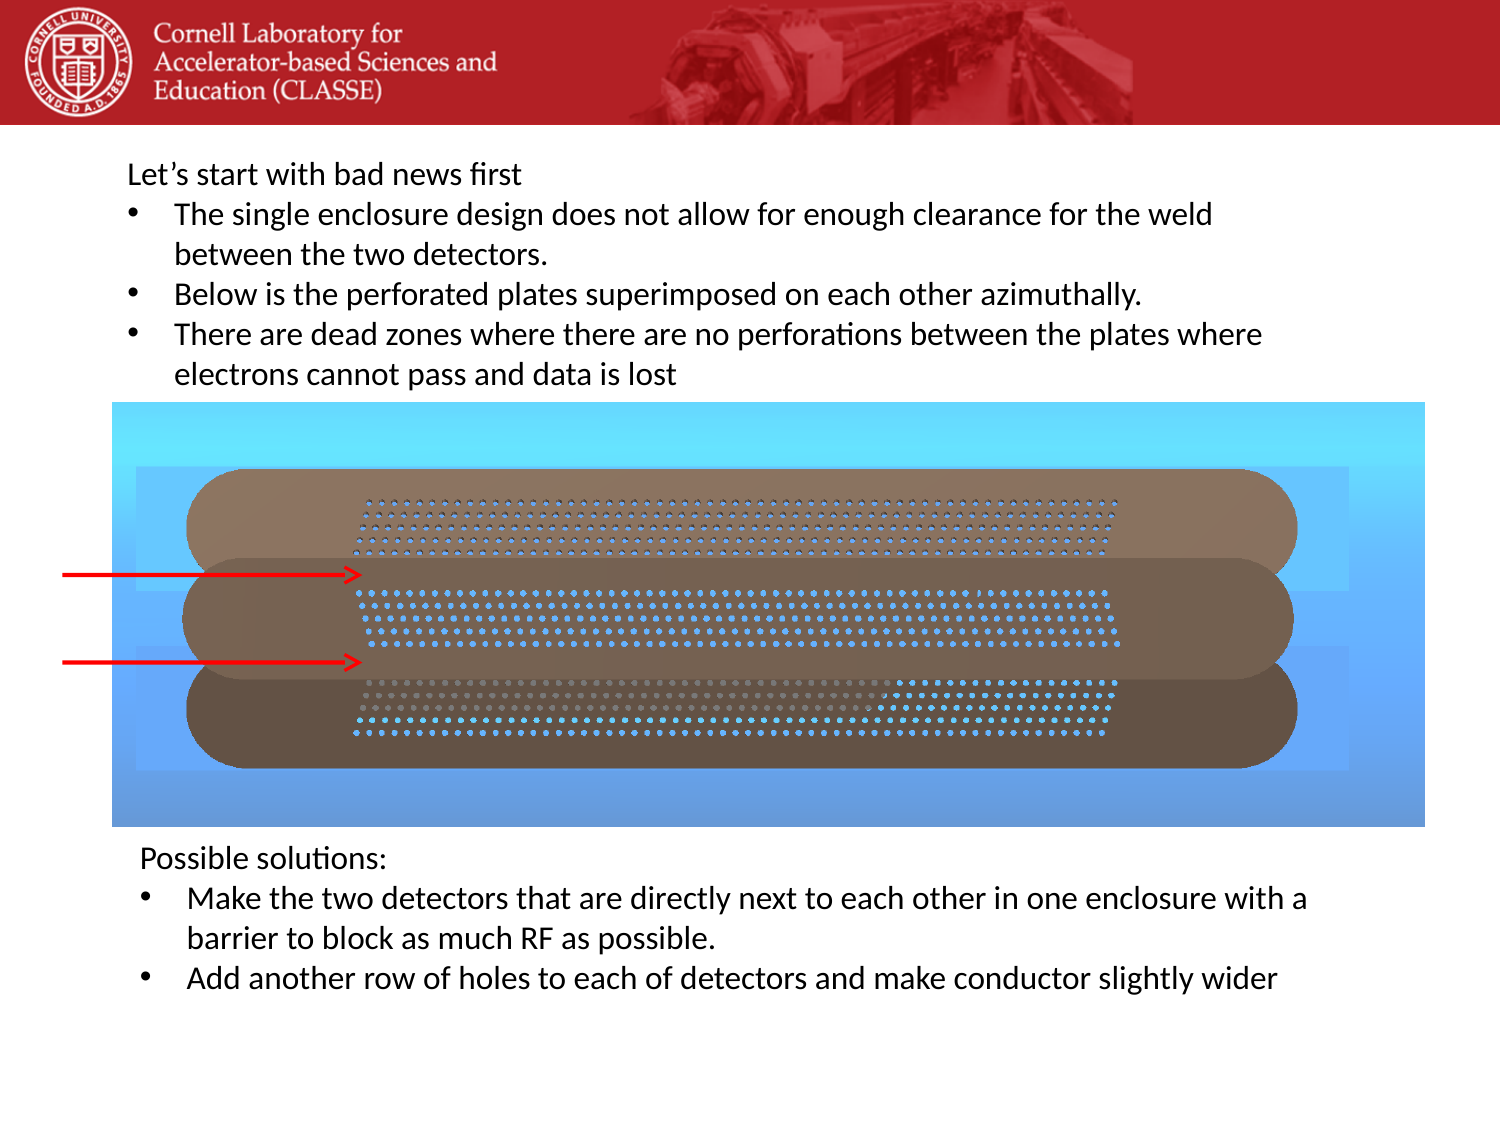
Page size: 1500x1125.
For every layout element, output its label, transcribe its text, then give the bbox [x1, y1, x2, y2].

picture [0, 0, 1500, 125]
text_box Possible solutions: Make the two detectors that are directly next to each other in one enclosure with a barrier to block as much RF as possible. Add another row of holes to each of detectors and make conductor slightly wider [124, 828, 1388, 1004]
text_box Let’s start with bad news first The single enclosure design does not allow for enough clearance for the weld between the two detectors. Below is the perforated plates superimposed on each other azimuthally. There are dead zones where there are no perforations between the plates where electrons cannot pass and data is lost [112, 145, 1325, 400]
picture [112, 402, 1425, 827]
